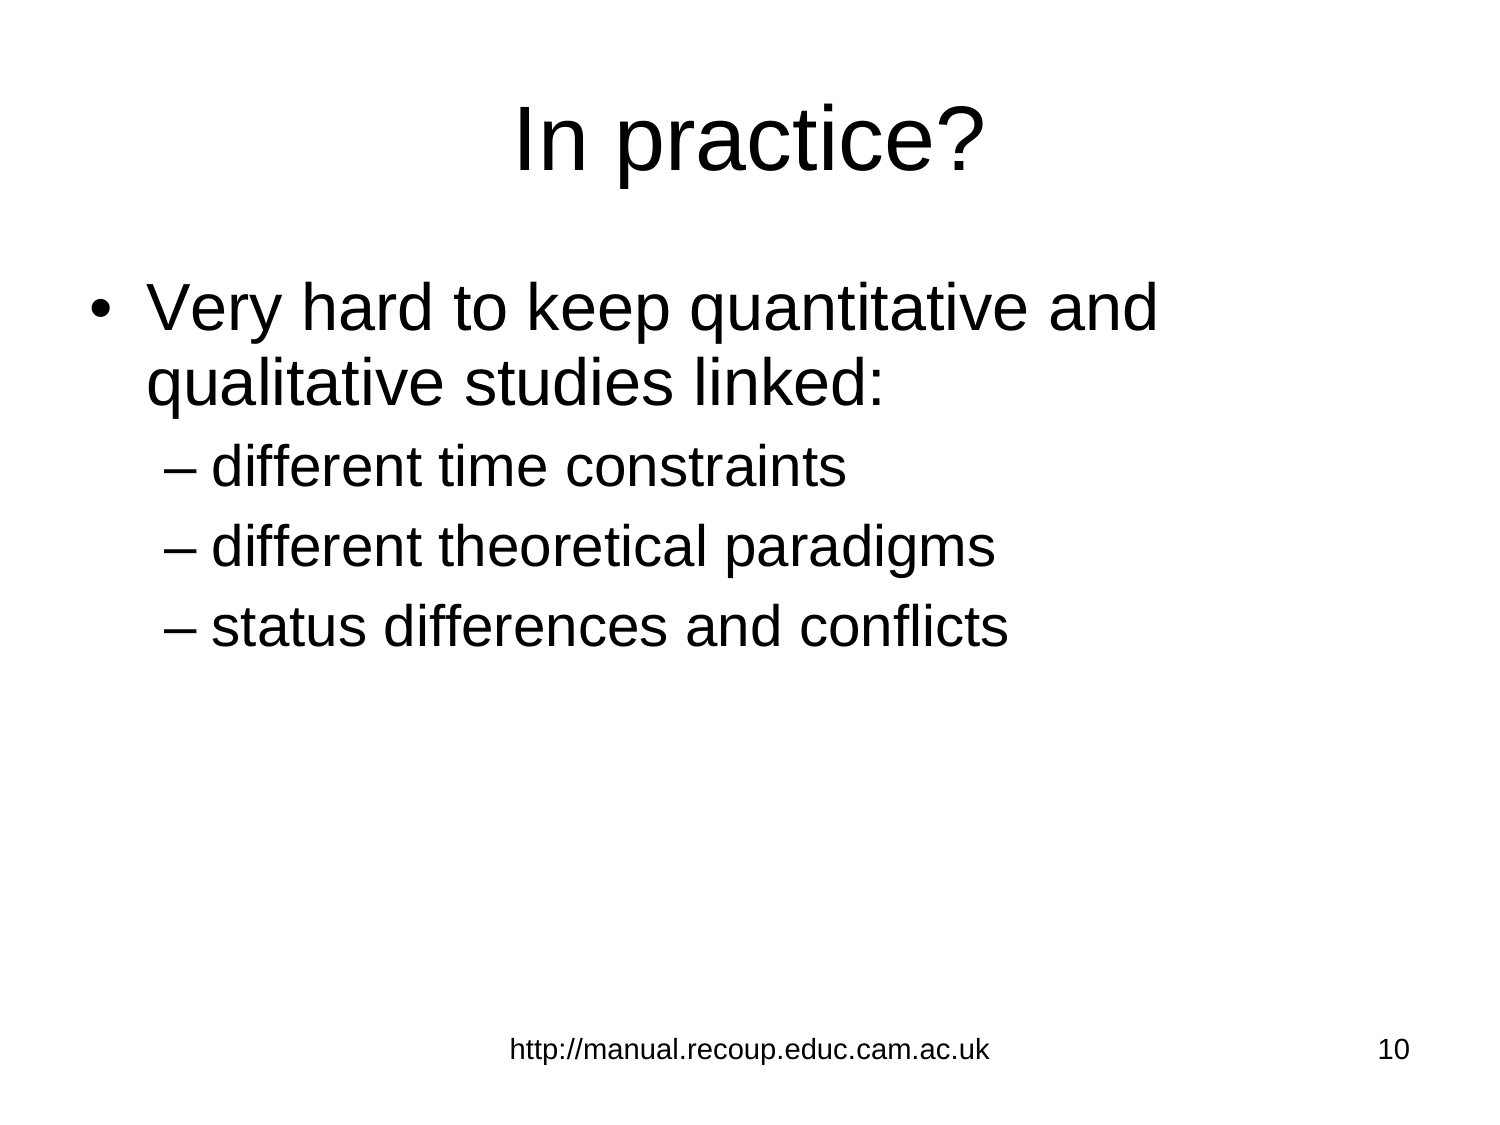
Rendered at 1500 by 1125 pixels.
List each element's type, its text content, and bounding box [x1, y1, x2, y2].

list Very hard to keep quantitative and qualitative studies linked: different time constraints different theoretical paradigms status differences and conflicts [75, 262, 1426, 1006]
title In practice? [75, 45, 1426, 233]
